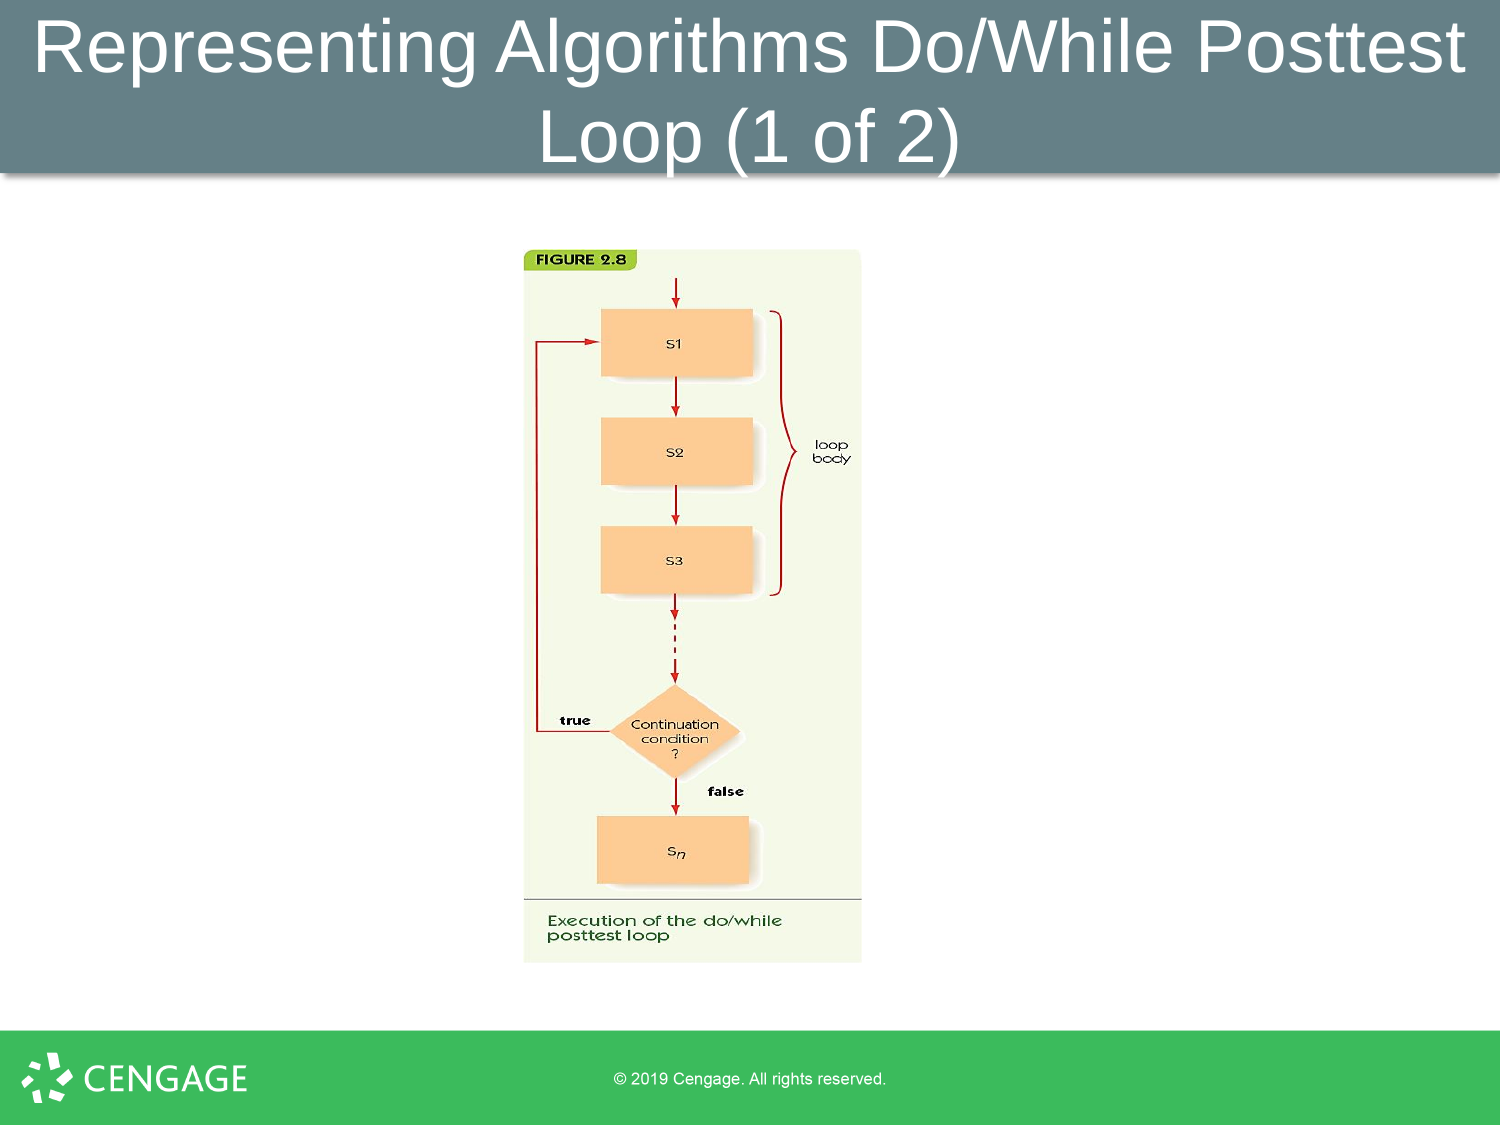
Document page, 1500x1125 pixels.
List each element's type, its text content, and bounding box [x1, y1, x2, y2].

picture [0, 174, 1500, 1125]
title Representing Algorithms Do/While Posttest Loop (1 of 2) [0, 0, 1500, 174]
